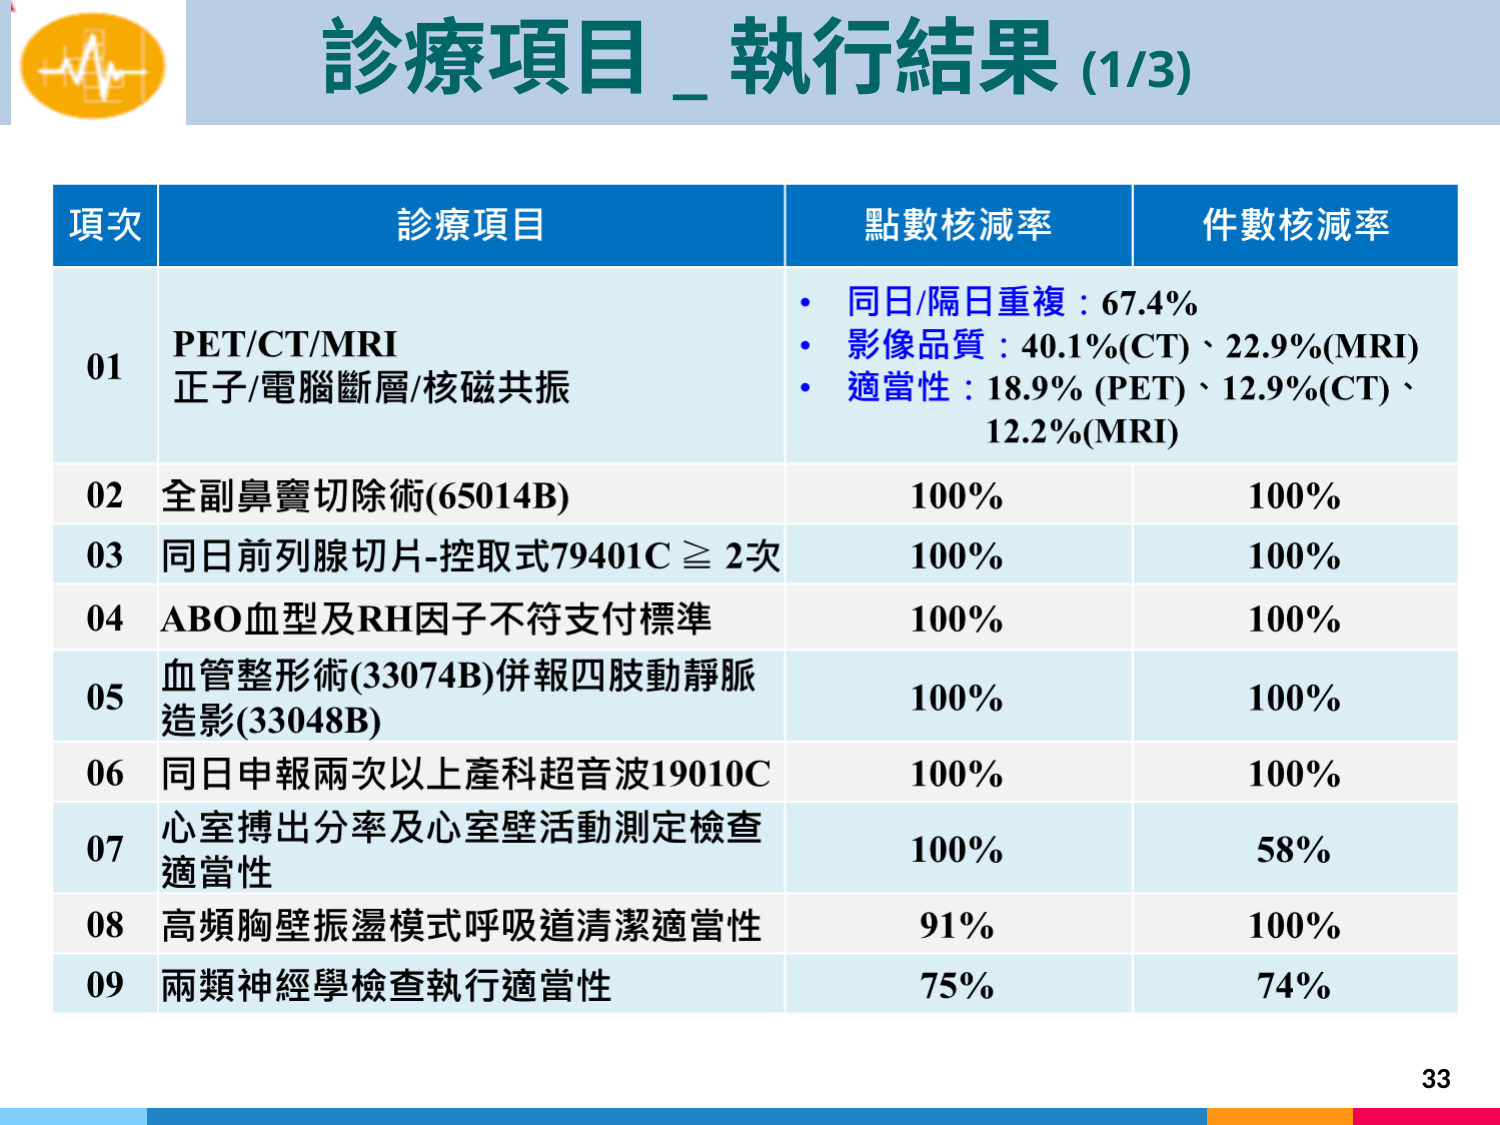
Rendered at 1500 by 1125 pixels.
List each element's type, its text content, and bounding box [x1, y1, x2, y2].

title 診療項目_執行結果(1/3) [7, 0, 11, 114]
picture [11, 0, 186, 137]
picture [52, 183, 1459, 1032]
title 診療項目_執行結果(1/3) [186, 0, 1500, 114]
text_box <編號> [1391, 1043, 1482, 1113]
